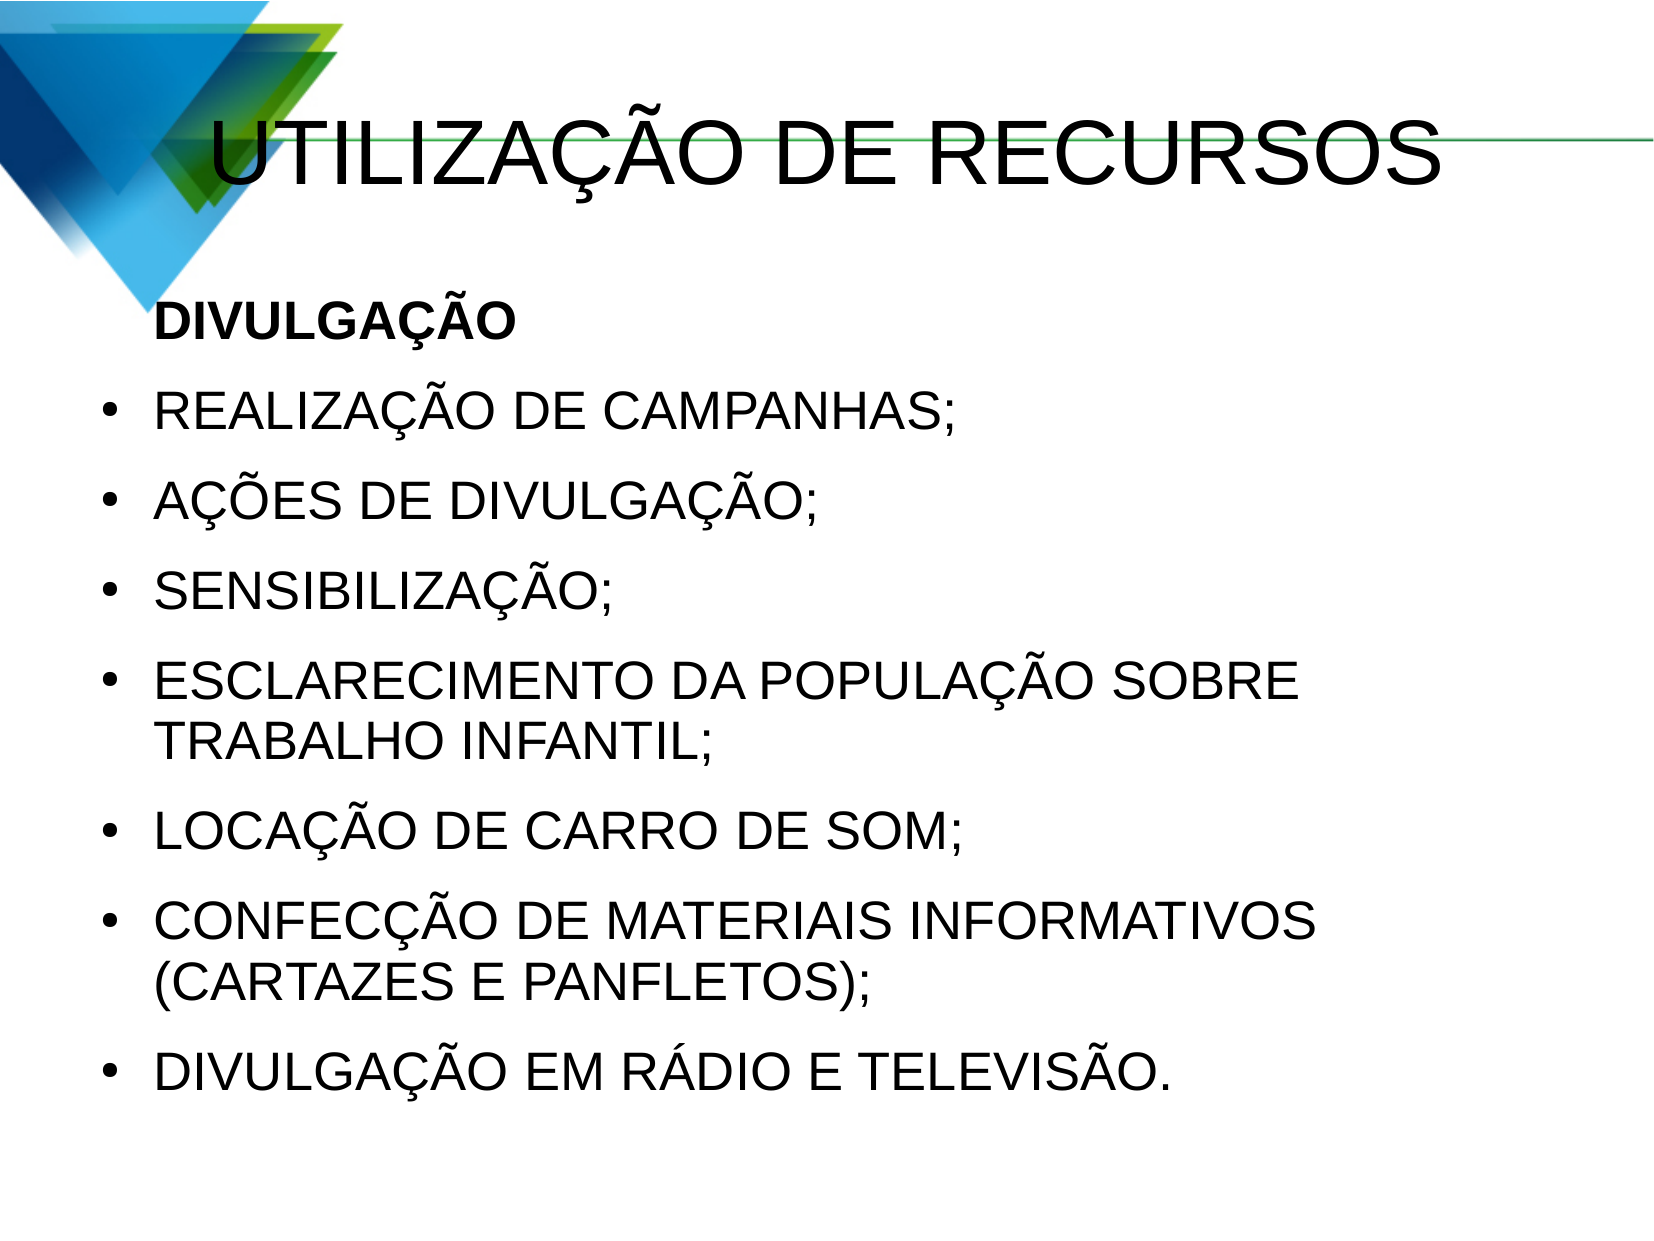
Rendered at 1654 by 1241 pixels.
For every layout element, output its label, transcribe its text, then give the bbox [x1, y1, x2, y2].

picture [0, 1, 1654, 1241]
title UTILIZAÇÃO DE RECURSOS [82, 56, 1571, 250]
list DIVULGAÇÃO REALIZAÇÃO DE CAMPANHAS; AÇÕES DE DIVULGAÇÃO; SENSIBILIZAÇÃO; ESCLARECIMENTO DA POPULAÇÃO SOBRE TRABALHO INFANTIL; LOCAÇÃO DE CARRO DE SOM; CONFECÇÃO DE MATERIAIS INFORMATIVOS (CARTAZES E PANFLETOS); DIVULGAÇÃO EM RÁDIO E TELEVISÃO. [82, 290, 1538, 1109]
